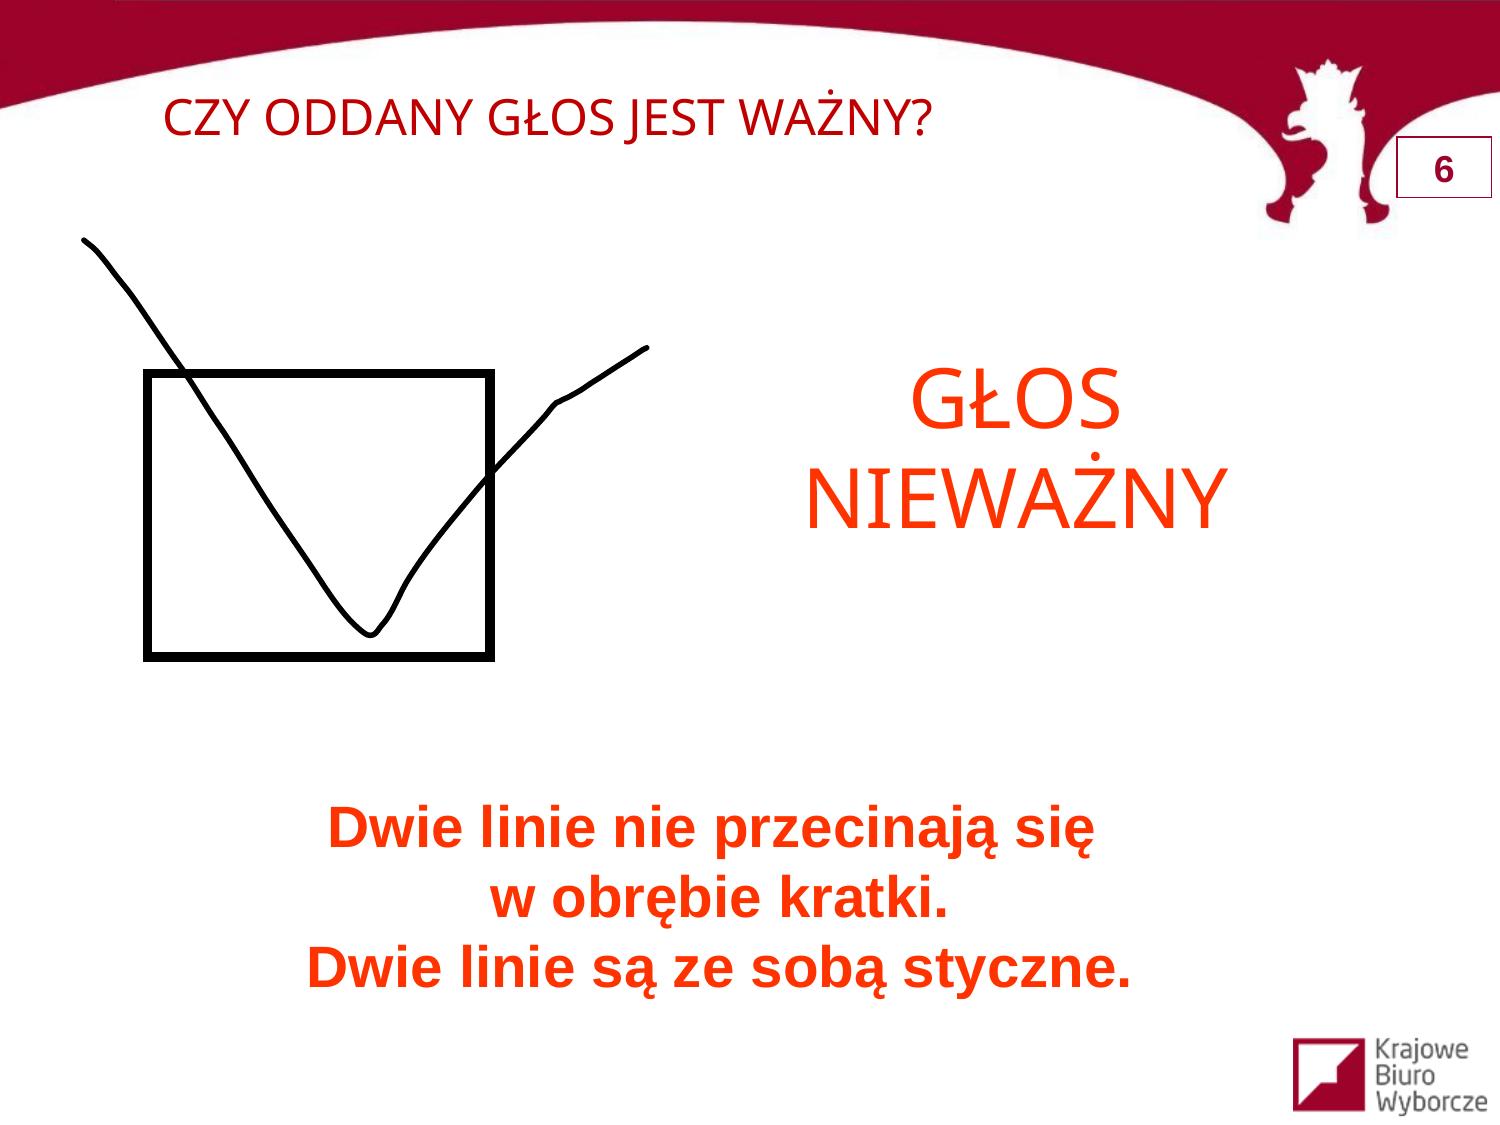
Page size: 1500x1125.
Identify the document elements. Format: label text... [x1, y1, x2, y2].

picture [1293, 1035, 1489, 1118]
picture [0, 0, 1500, 641]
text_box GŁOS NIEWAŻNY [714, 337, 1317, 554]
text_box CZY ODDANY GŁOS JEST WAŻNY? [147, 78, 1164, 154]
text_box Dwie linie nie przecinają się w obrębie kratki. Dwie linie są ze sobą styczne. [29, 781, 1412, 1007]
